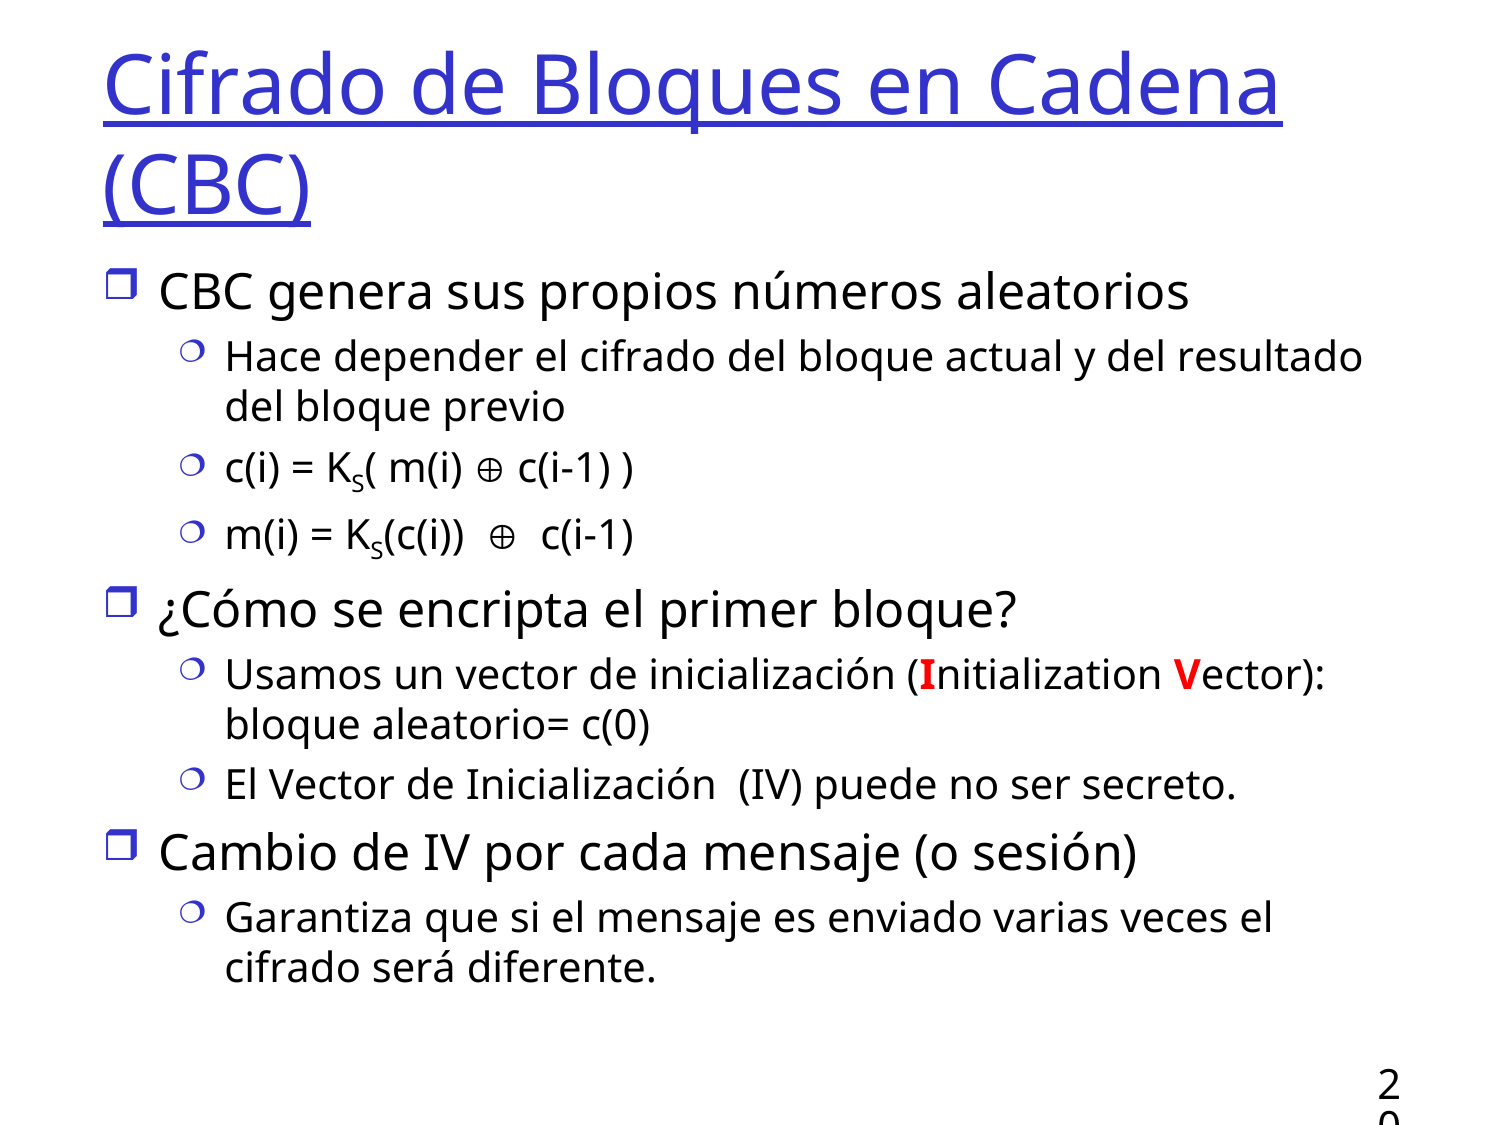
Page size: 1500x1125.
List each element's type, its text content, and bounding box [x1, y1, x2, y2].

list CBC genera sus propios números aleatorios Hace depender el cifrado del bloque actual y del resultado del bloque previo c(i) = KS( m(i)  c(i-1) ) m(i) = KS(c(i))  c(i-1) ¿Cómo se encripta el primer bloque? Usamos un vector de inicialización (Initialization Vector): bloque aleatorio= c(0) El Vector de Inicialización (IV) puede no ser secreto. Cambio de IV por cada mensaje (o sesión) Garantiza que si el mensaje es enviado varias veces el cifrado será diferente. [87, 251, 1437, 1071]
title Cifrado de Bloques en Cadena (CBC) [87, 23, 1363, 239]
